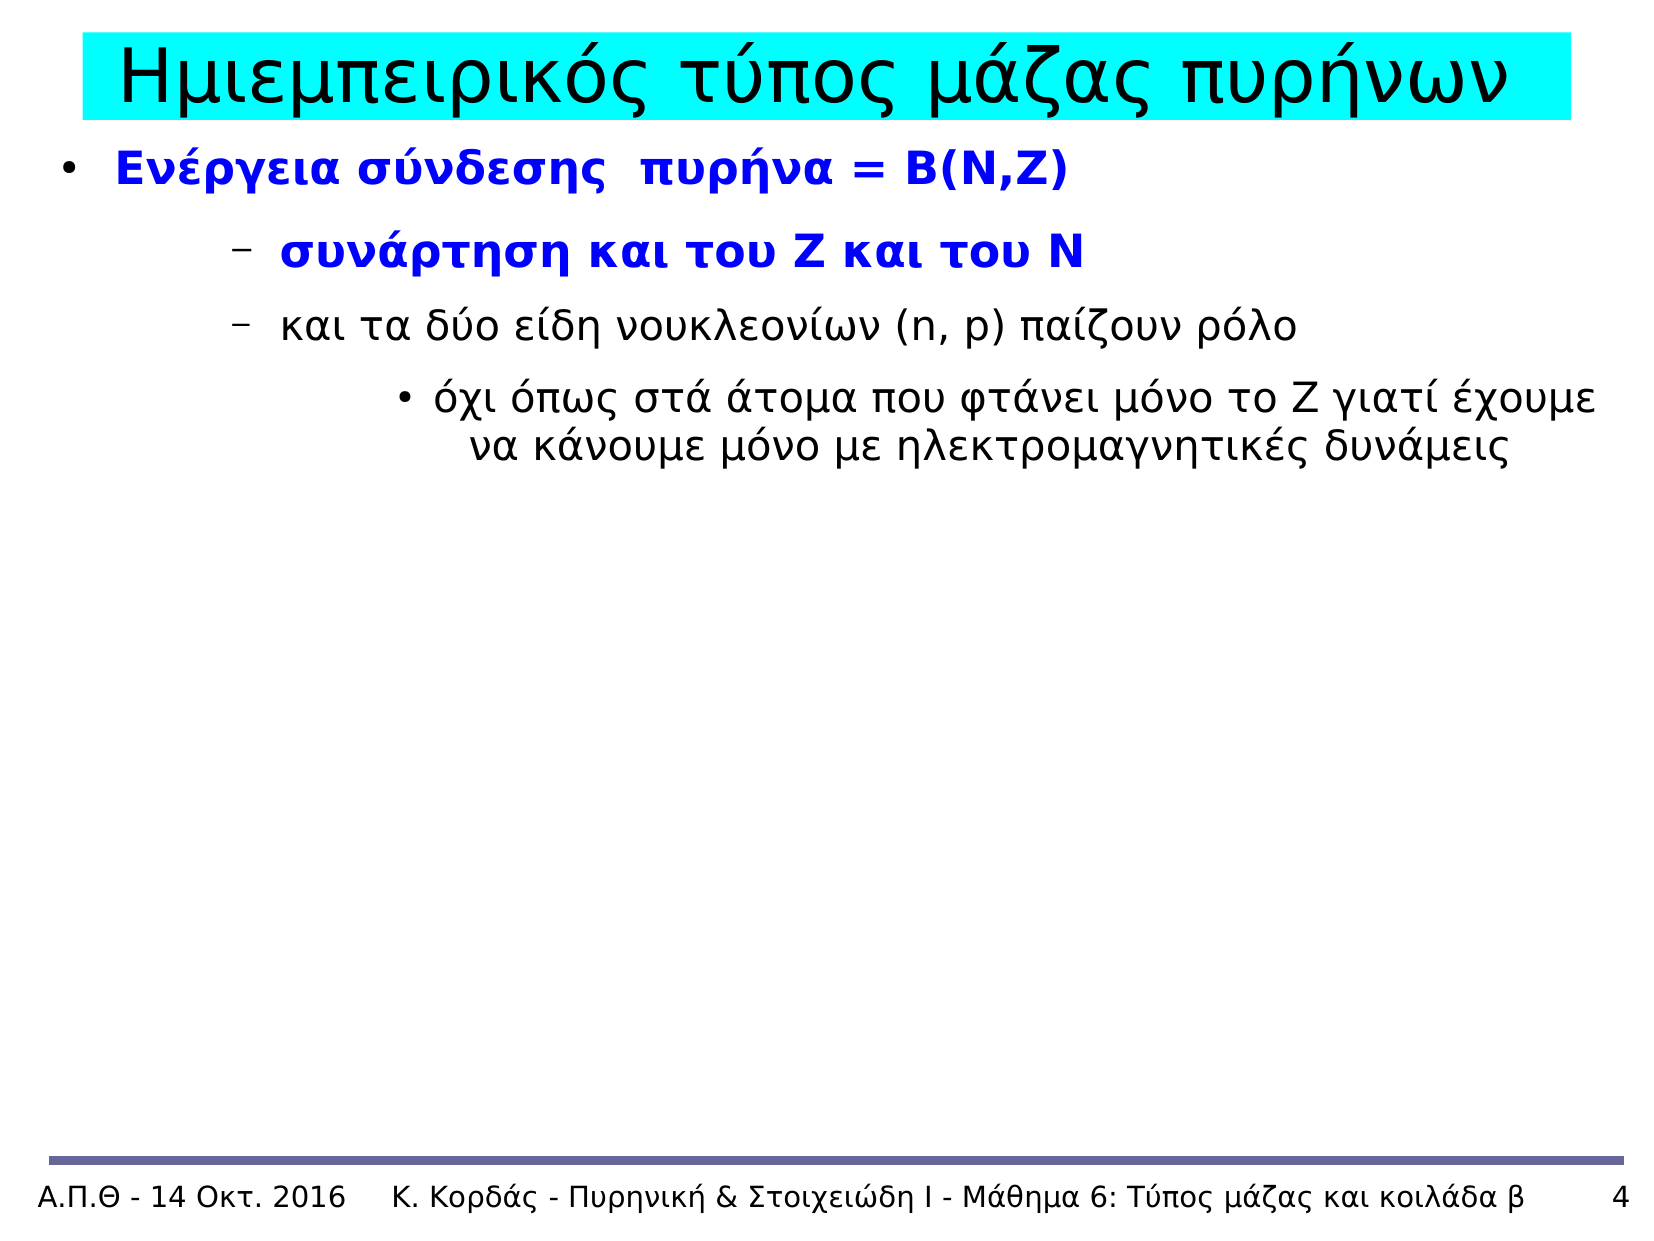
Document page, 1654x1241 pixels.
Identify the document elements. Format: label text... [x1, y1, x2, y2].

list Ενέργεια σύνδεσης πυρήνα = B(N,Z) συνάρτηση και του Ζ και του Ν και τα δύο είδη νουκλεονίων (n, p) παίζουν ρόλο όχι όπως στά άτομα που φτάνει μόνο το Ζ γιατί έχουμε να κάνουμε μόνο με ηλεκτρομαγνητικές δυνάμεις [43, 141, 1619, 1104]
title Ημιεμπειρικός τύπος μάζας πυρήνων [82, 32, 1571, 120]
